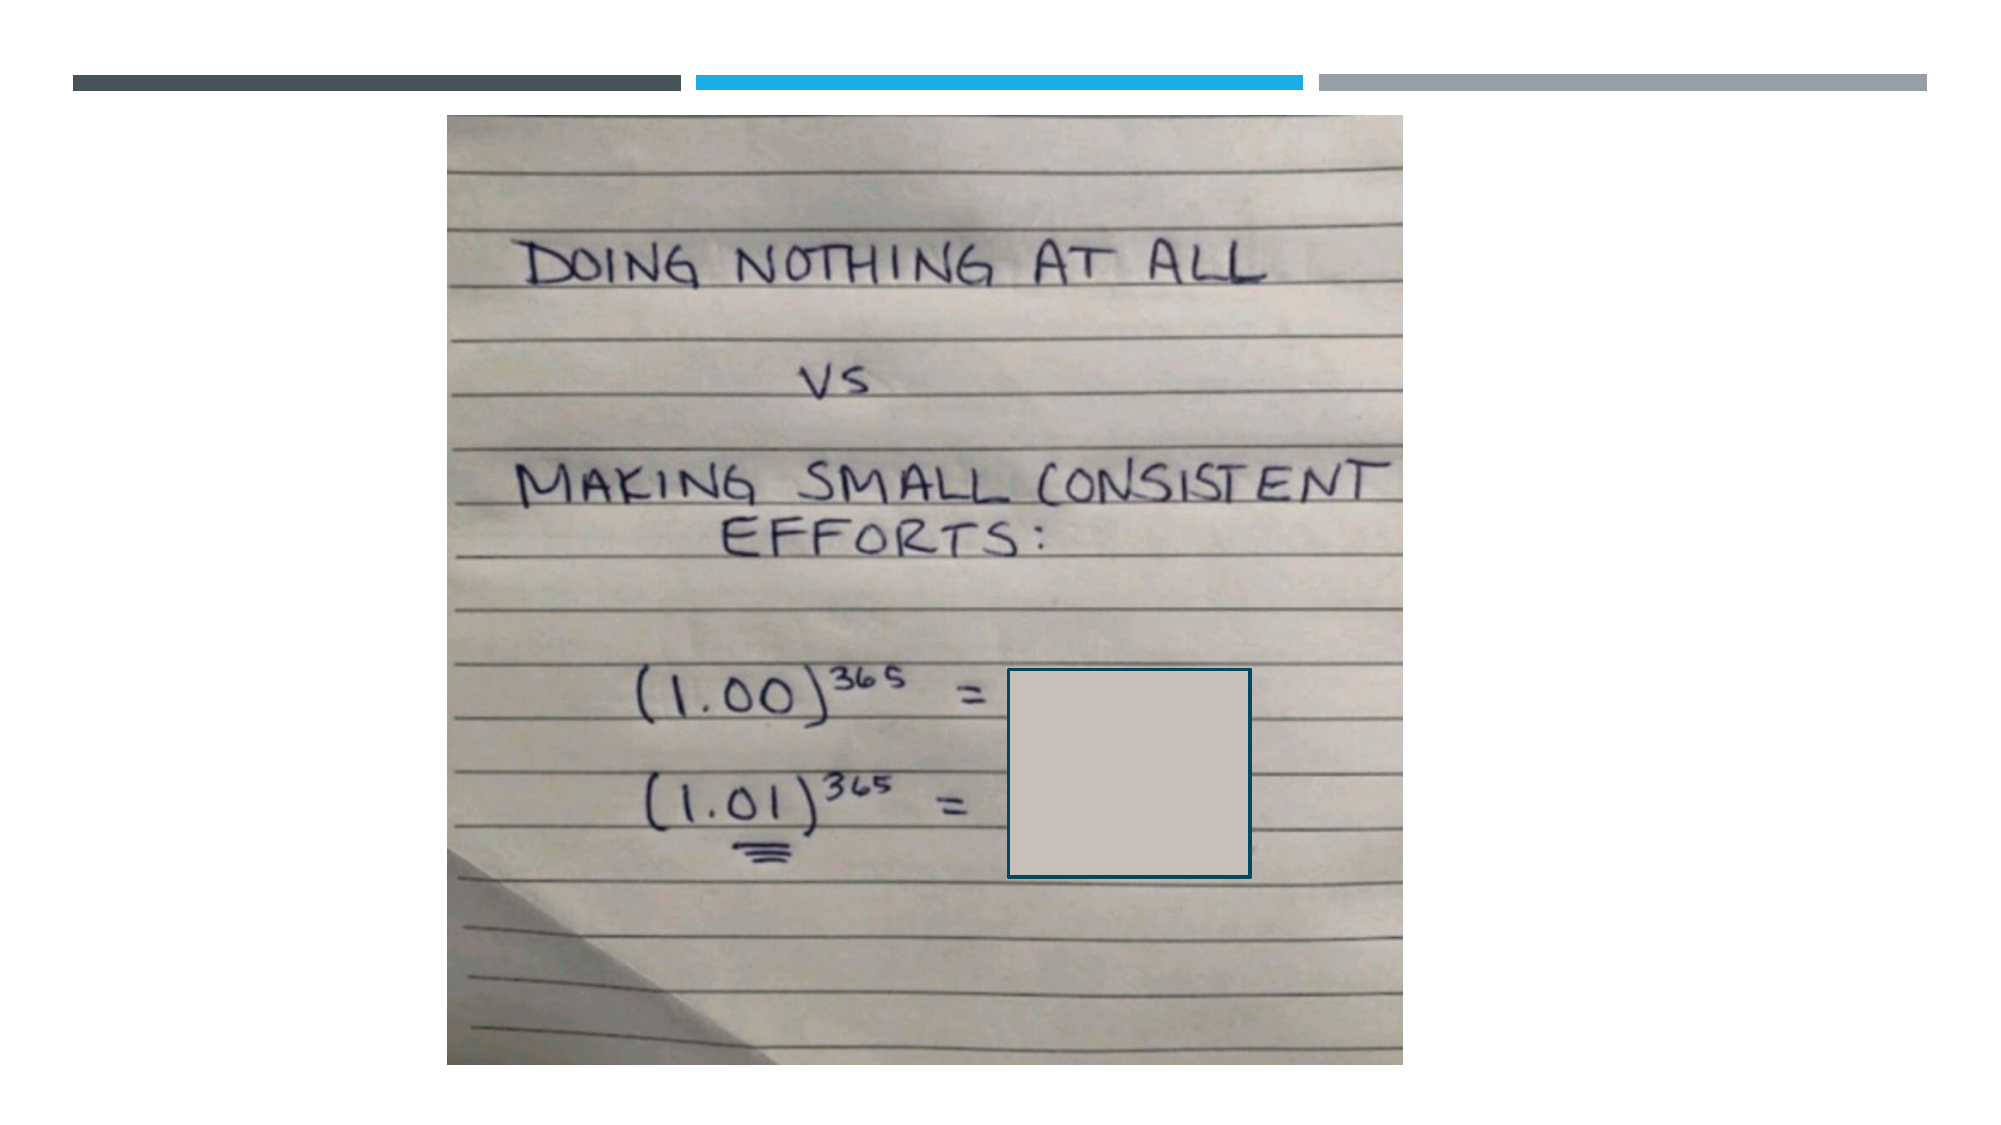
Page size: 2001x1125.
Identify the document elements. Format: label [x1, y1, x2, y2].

picture [447, 115, 1403, 1065]
text_box [1009, 669, 1250, 877]
